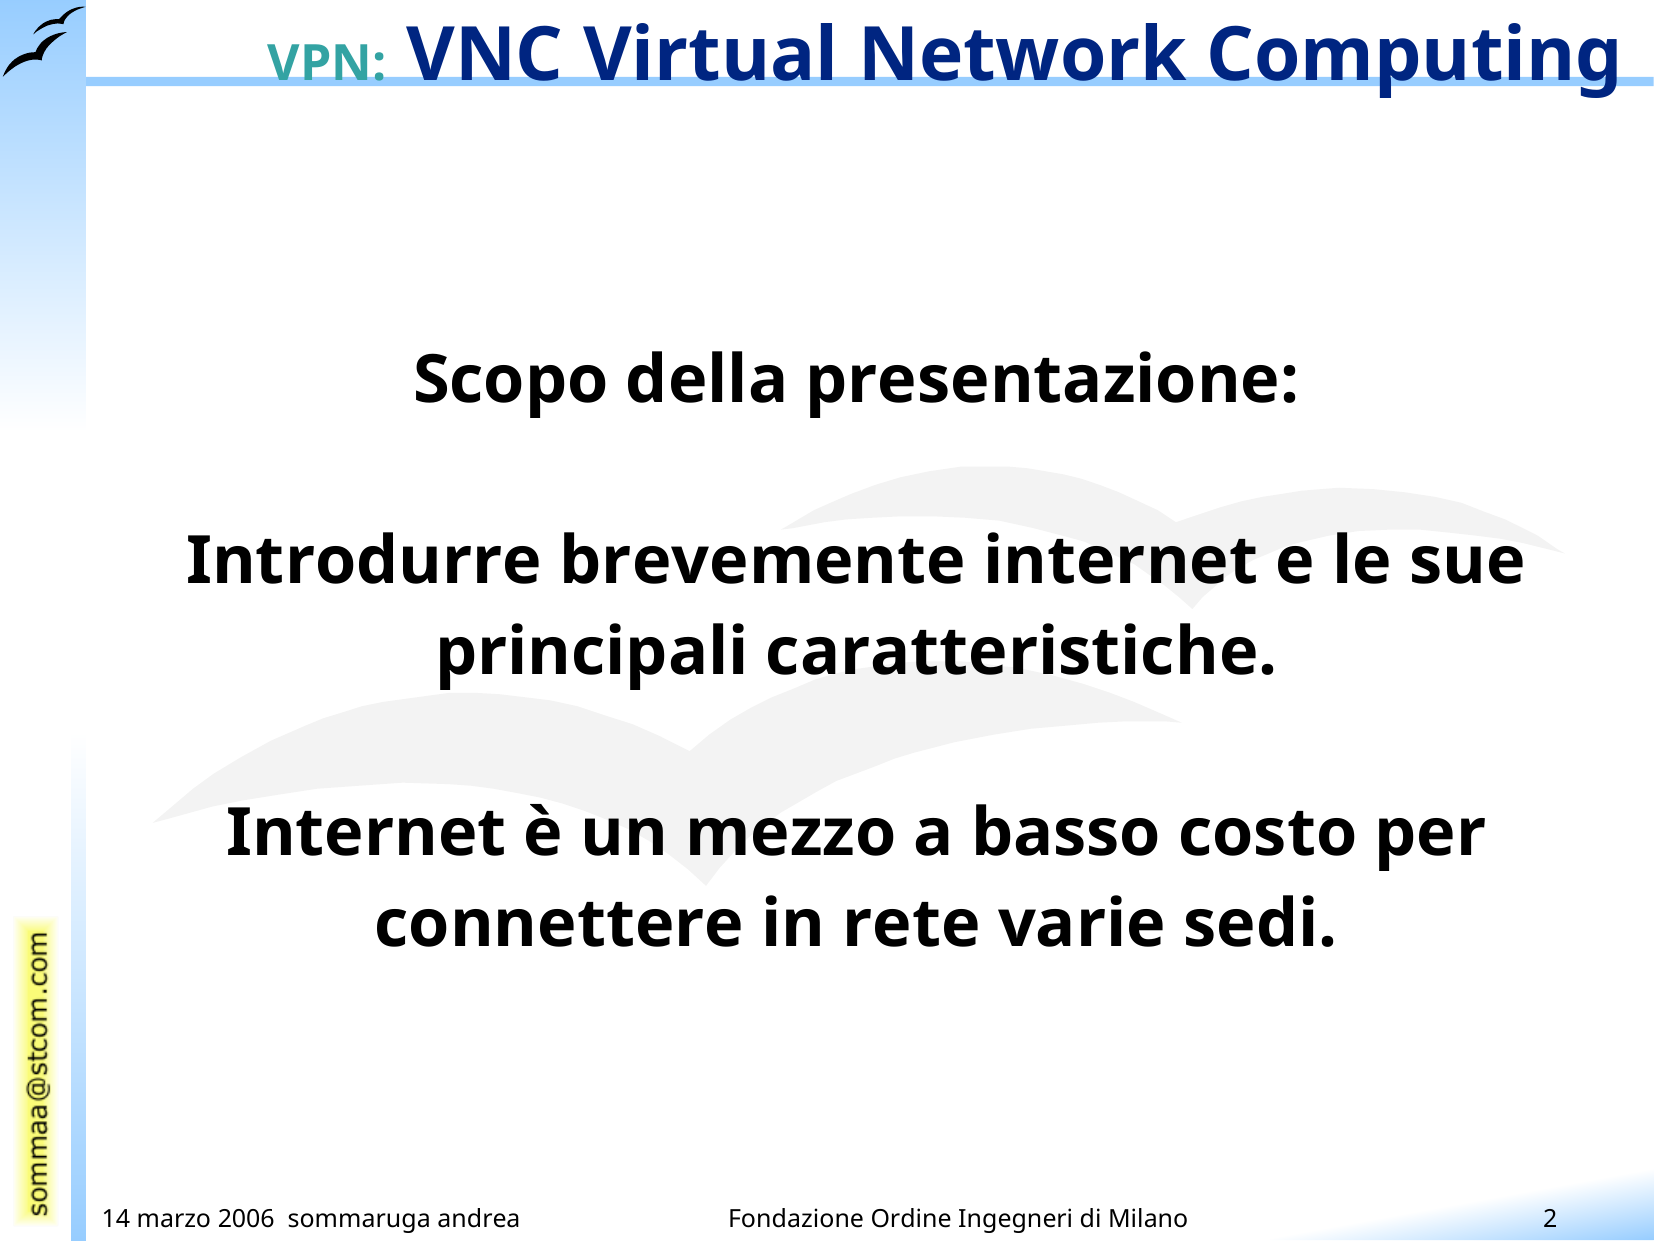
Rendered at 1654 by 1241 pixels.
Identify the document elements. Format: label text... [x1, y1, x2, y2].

title VPN: VNC Virtual Network Computing [85, 0, 1654, 104]
subtitle Scopo della presentazione: Introdurre brevemente internet e le sue principali caratteristiche. Internet è un mezzo a basso costo per connettere in rete varie sedi. [85, 134, 1628, 1163]
picture [12, 915, 60, 1228]
